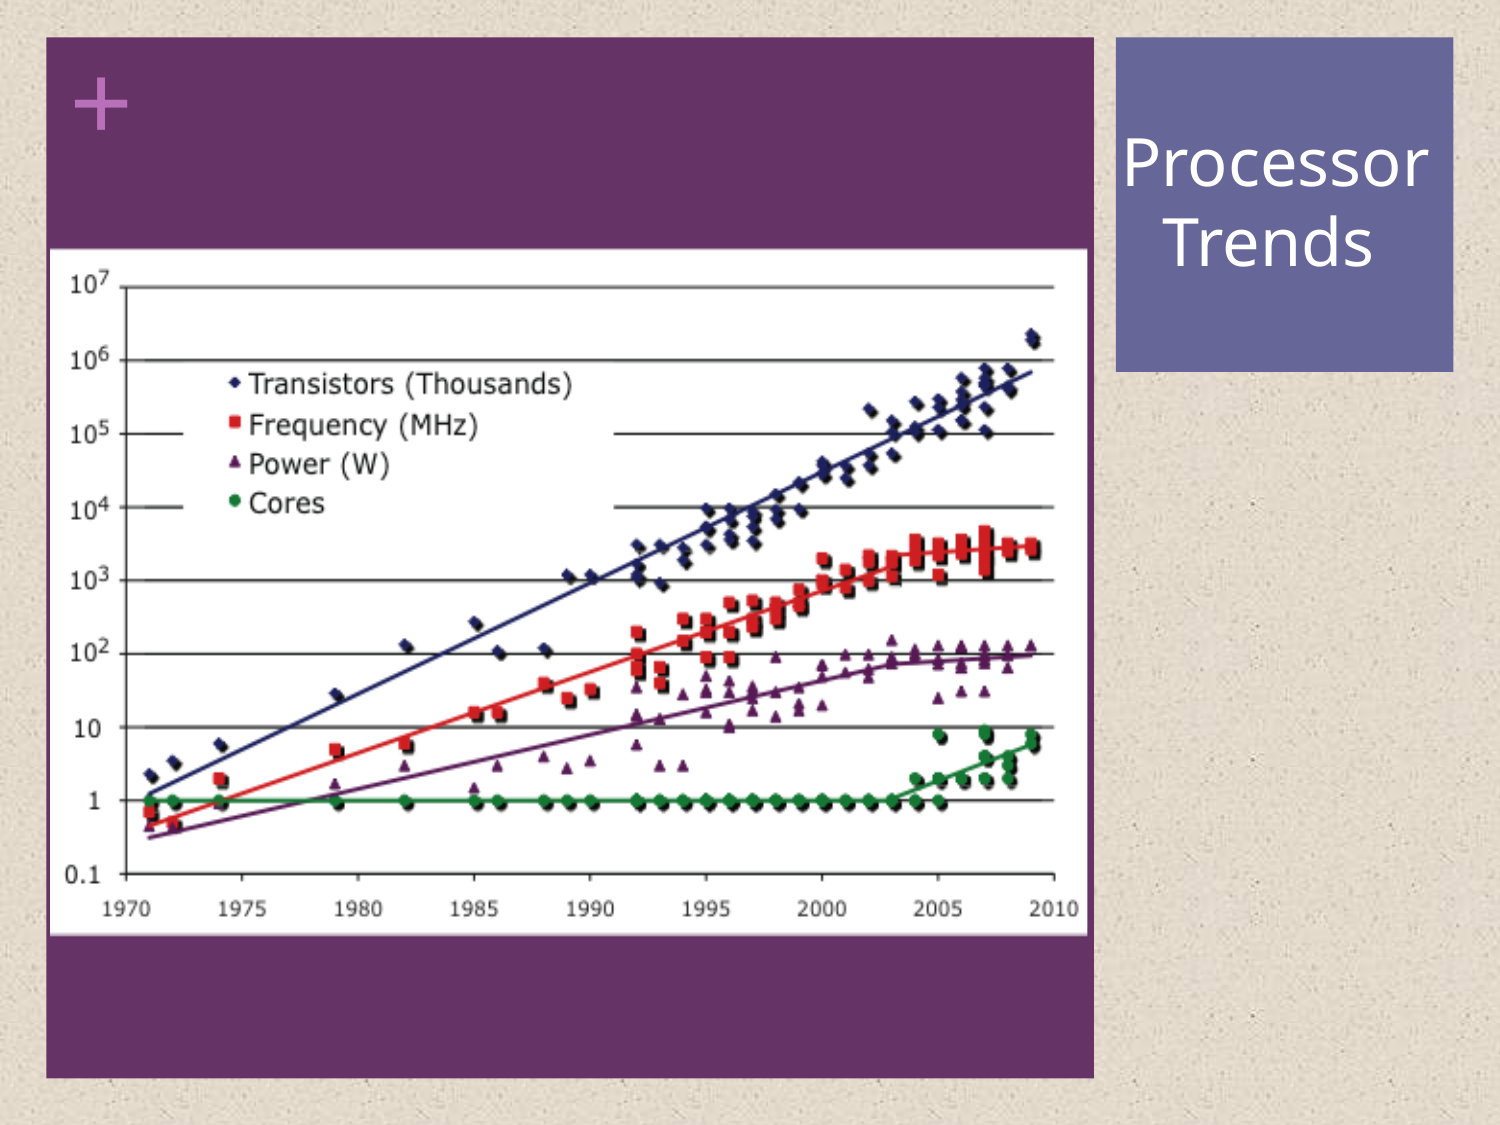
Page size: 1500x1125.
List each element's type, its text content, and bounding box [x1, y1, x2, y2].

title Processor Trends [1074, 50, 1463, 288]
picture [0, 0, 1500, 1125]
